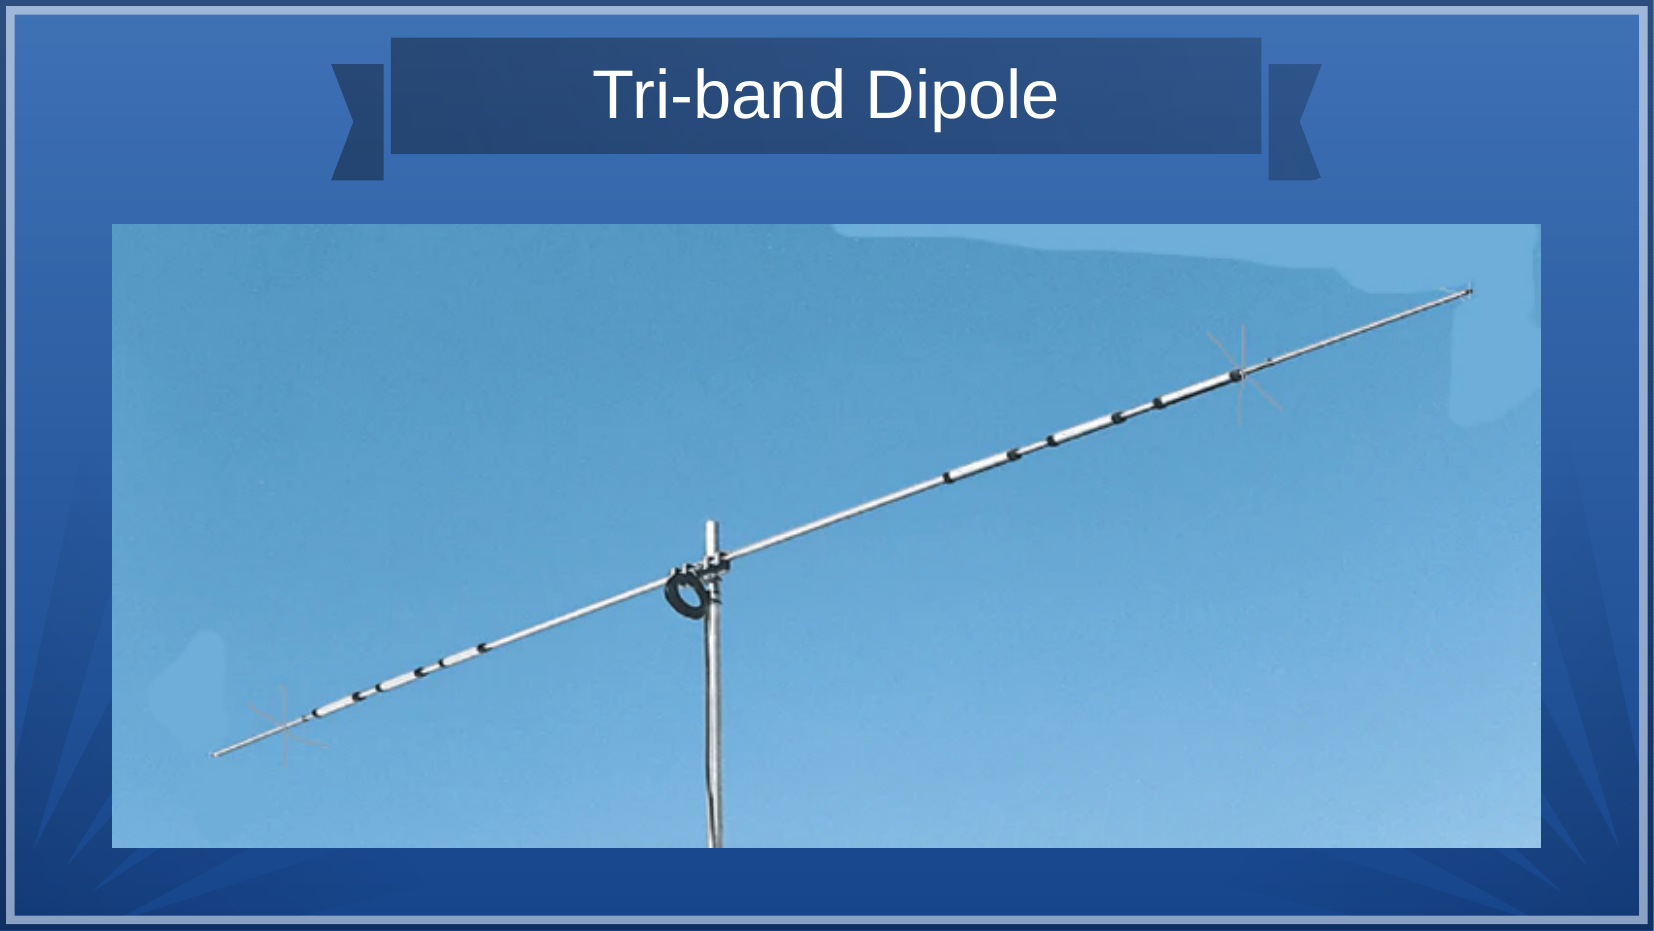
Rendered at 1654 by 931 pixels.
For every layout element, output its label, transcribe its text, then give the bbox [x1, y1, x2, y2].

title Tri-band Dipole [389, 35, 1264, 154]
picture [112, 224, 1541, 848]
